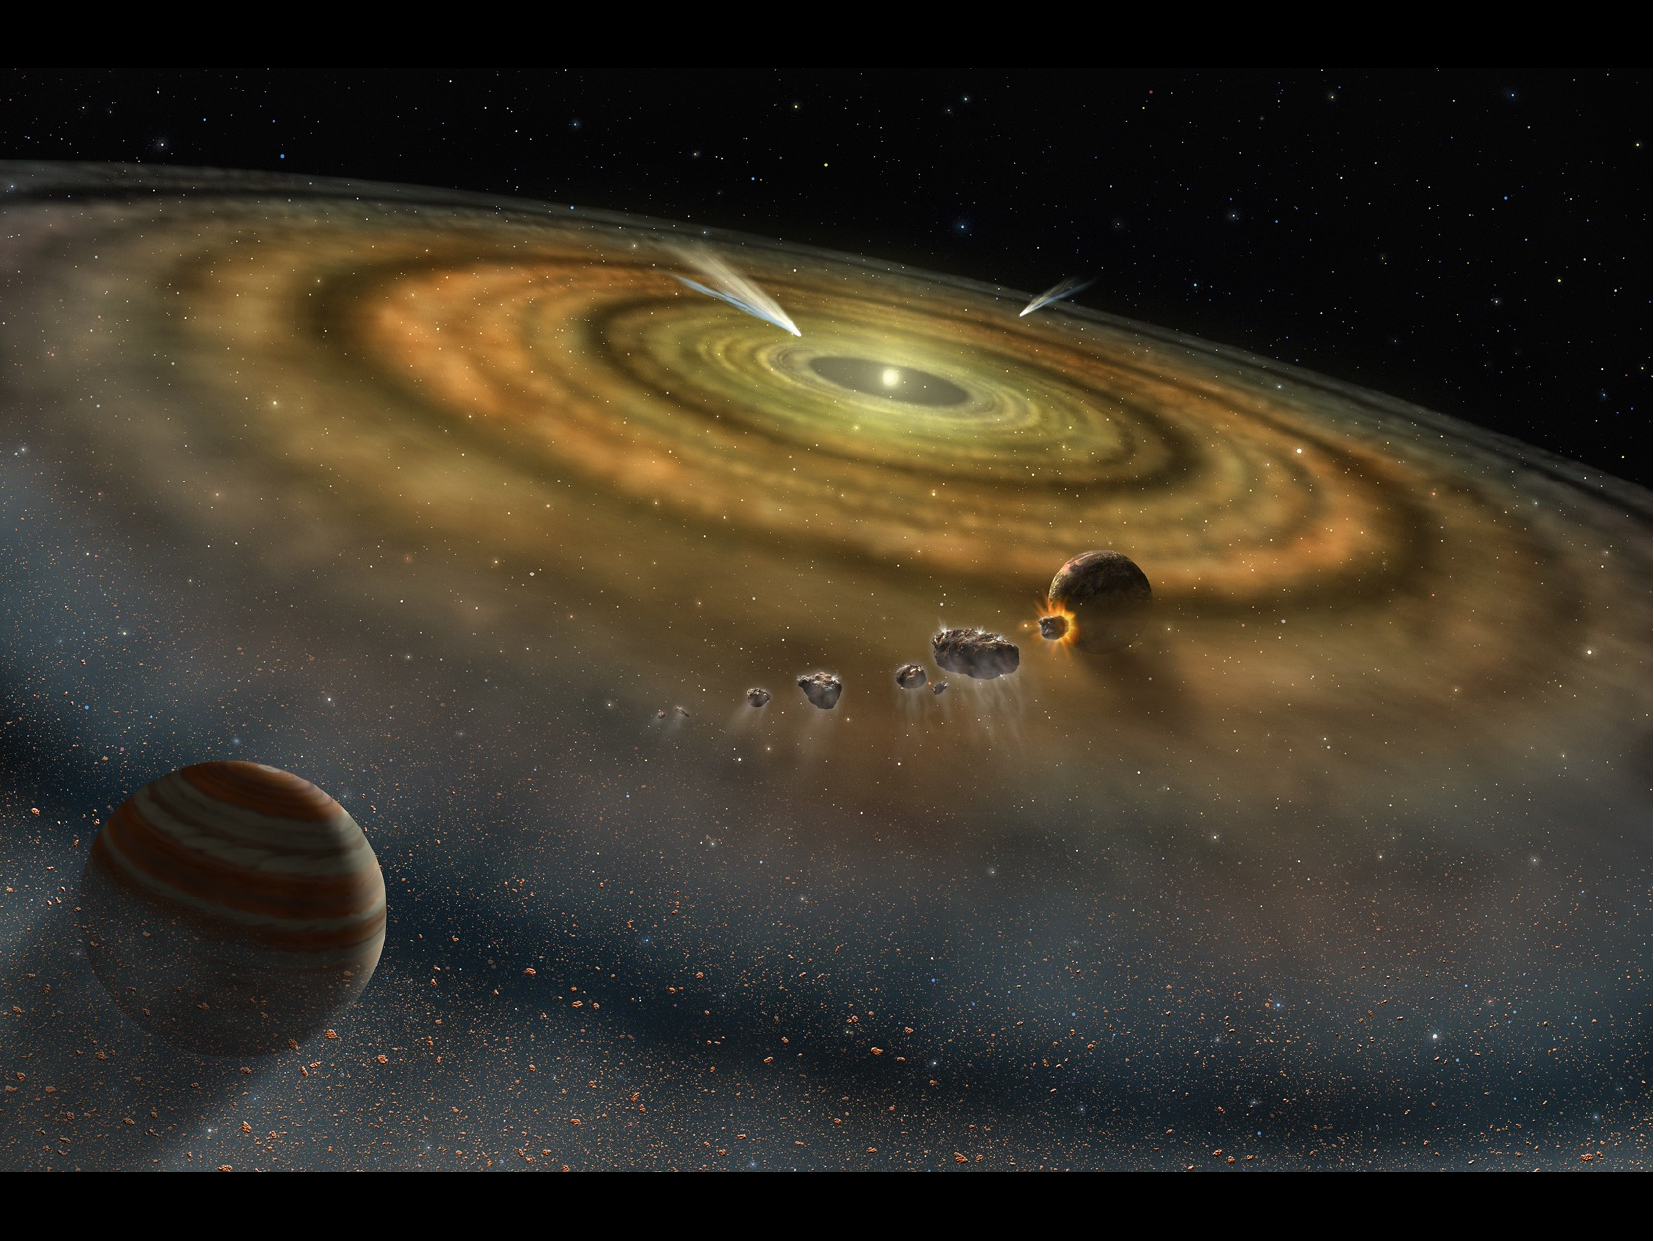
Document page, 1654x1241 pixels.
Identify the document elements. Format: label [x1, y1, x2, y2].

picture [0, 68, 1653, 1172]
